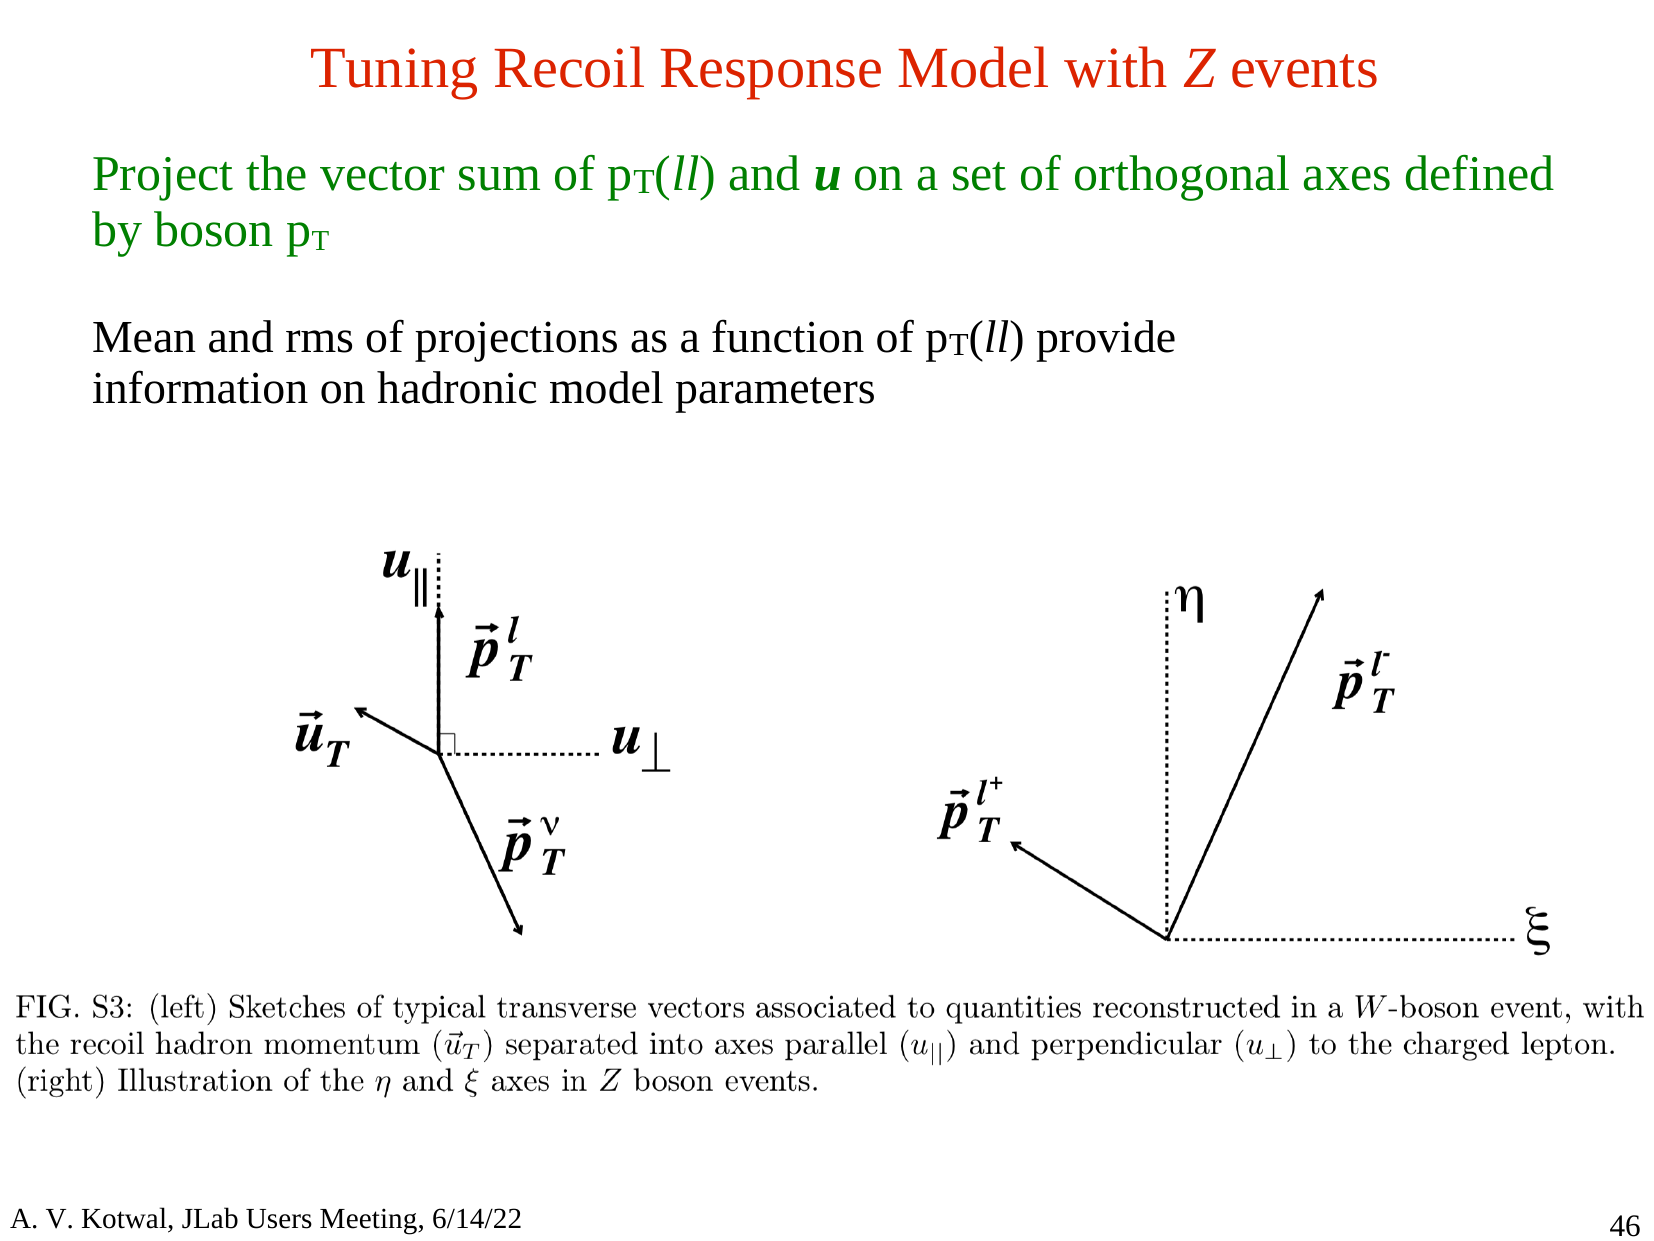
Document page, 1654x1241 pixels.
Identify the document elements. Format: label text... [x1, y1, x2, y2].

text_box Project the vector sum of pT(ll) and u on a set of orthogonal axes defined by boson pT Mean and rms of projections as a function of pT(ll) provide information on hadronic model parameters [92, 146, 1610, 521]
picture [2, 532, 1654, 1100]
title Tuning Recoil Response Model with Z events [103, 14, 1586, 121]
